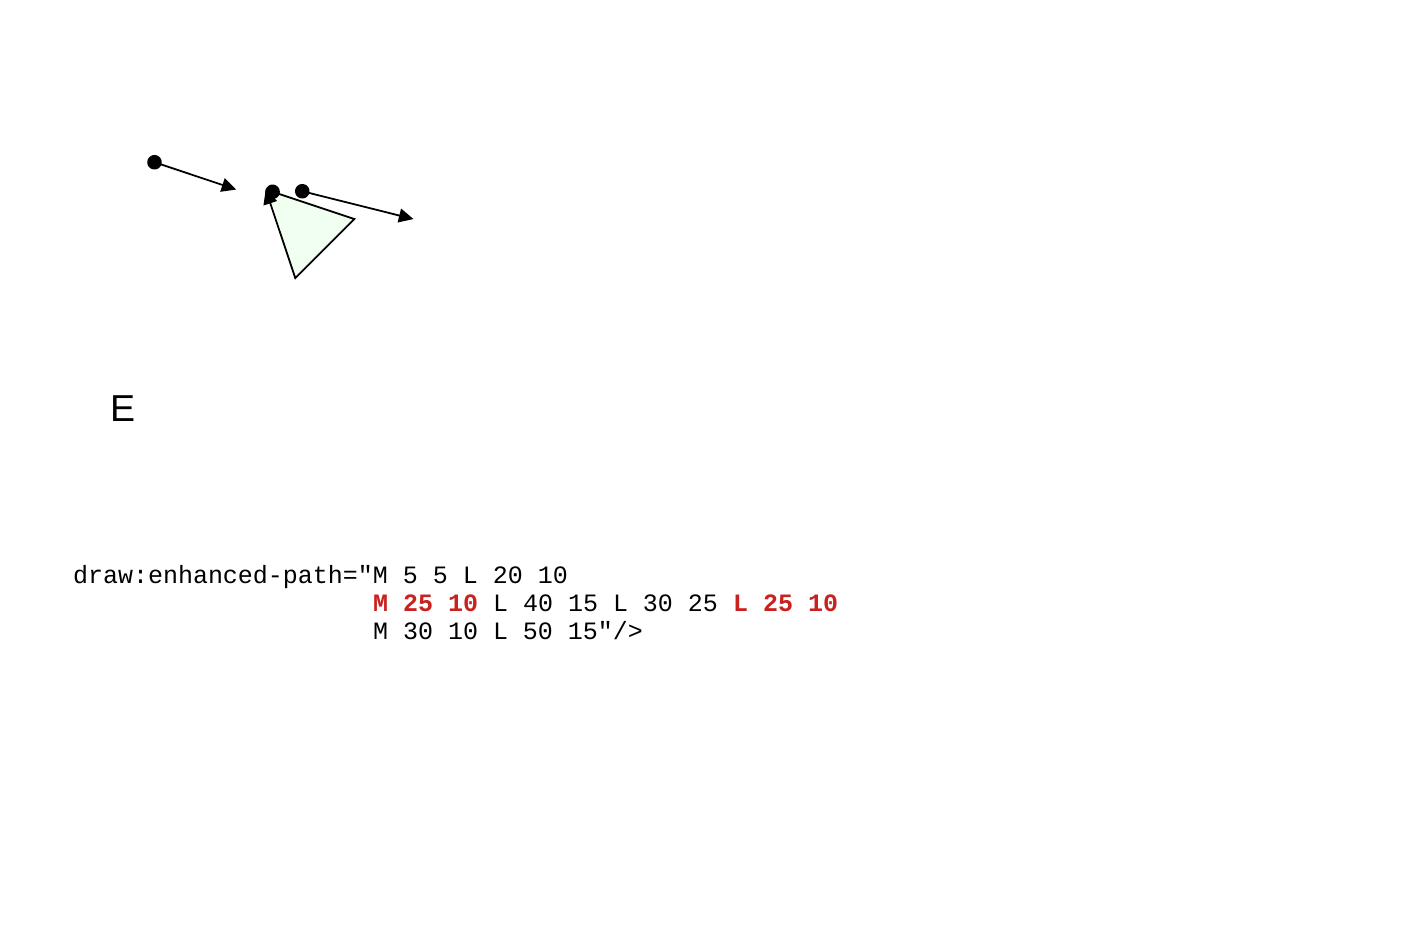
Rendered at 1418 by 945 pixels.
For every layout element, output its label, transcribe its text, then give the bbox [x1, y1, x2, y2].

text_box [147, 159, 237, 190]
text_box E [95, 379, 150, 437]
text_box draw:enhanced-path="M 5 5 L 20 10 M 25 10 L 40 15 L 30 25 L 25 10 M 30 10 L 50 15"/> [58, 555, 880, 666]
text_box [295, 189, 414, 220]
text_box [265, 189, 355, 279]
